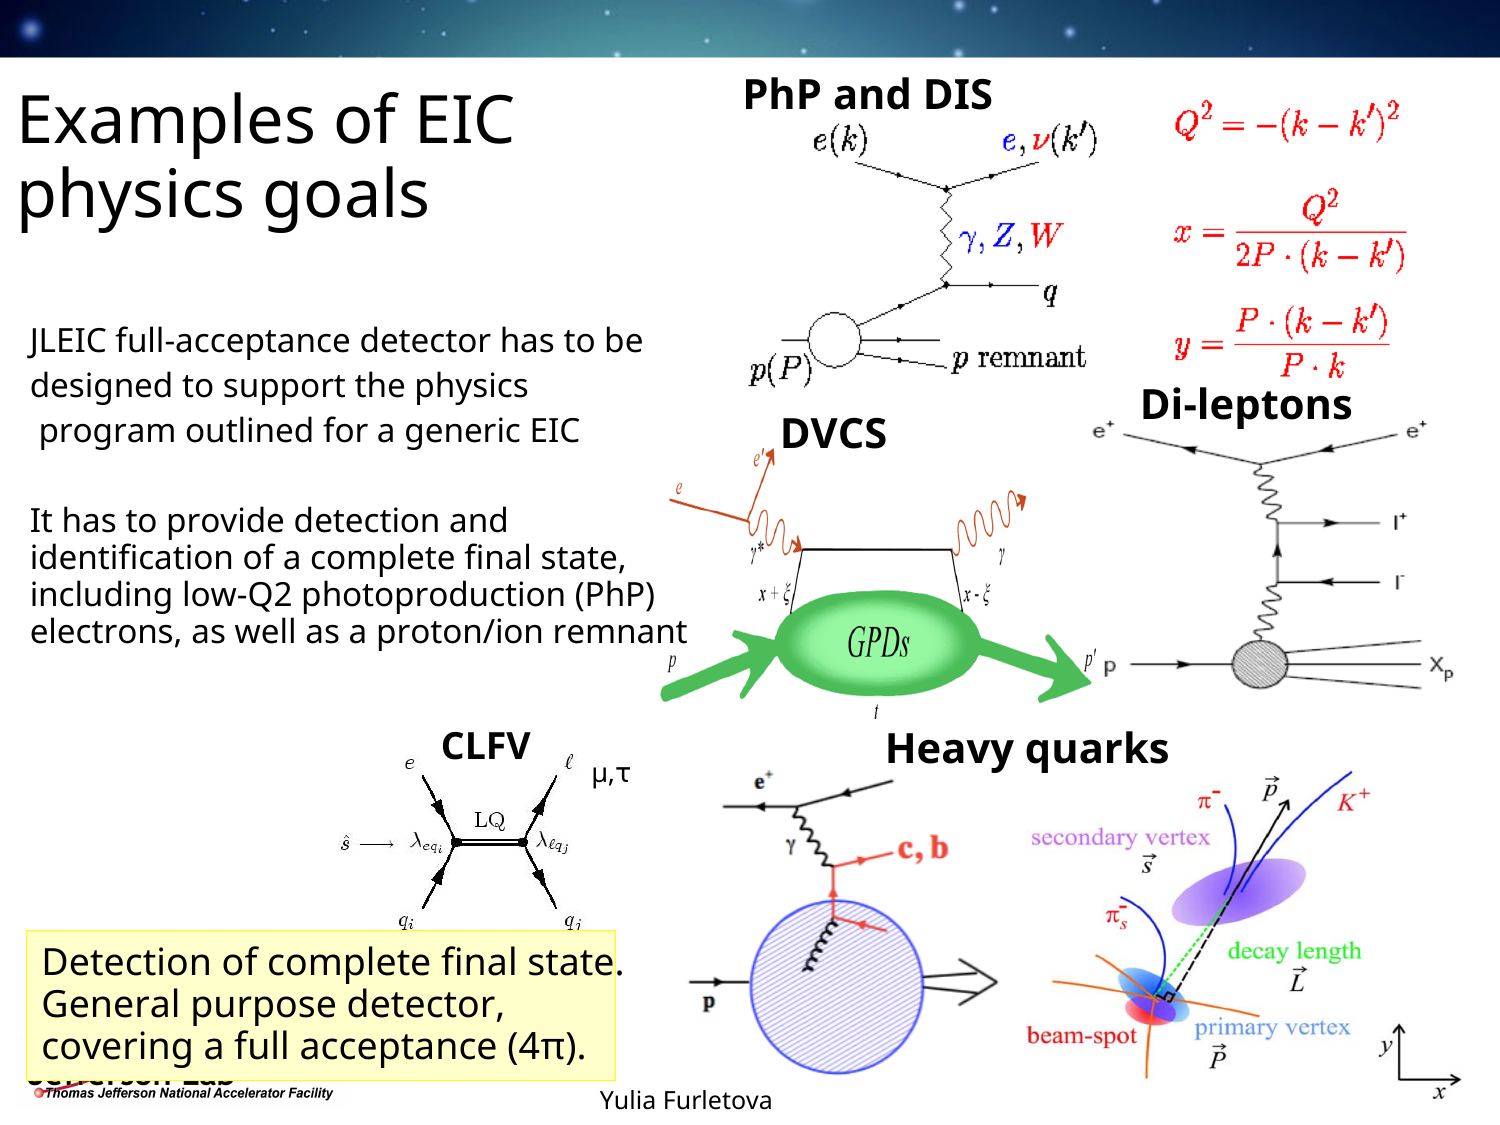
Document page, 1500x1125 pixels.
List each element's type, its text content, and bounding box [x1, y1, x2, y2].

text_box CLFV [426, 718, 548, 776]
text_box Examples of EIC physics goals [1, 76, 718, 240]
text_box PhP and DIS [727, 64, 1014, 127]
text_box DVCS [828, 403, 1051, 465]
text_box Detection of complete final state. General purpose detector, covering a full acceptance (4π). [26, 930, 616, 1081]
text_box Di-leptons [1125, 375, 1500, 483]
text_box JLEIC full-acceptance detector has to be designed to support the physics program outlined for a generic EIC It has to provide detection and identification of a complete final state, including low-Q2 photoproduction (PhP) electrons, as well as a proton/ion remnant [15, 270, 828, 773]
text_box Heavy quarks [870, 718, 1246, 827]
picture [0, 0, 1500, 1125]
text_box Yulia Furletova [585, 1081, 789, 1123]
text_box μ,τ [576, 751, 644, 797]
